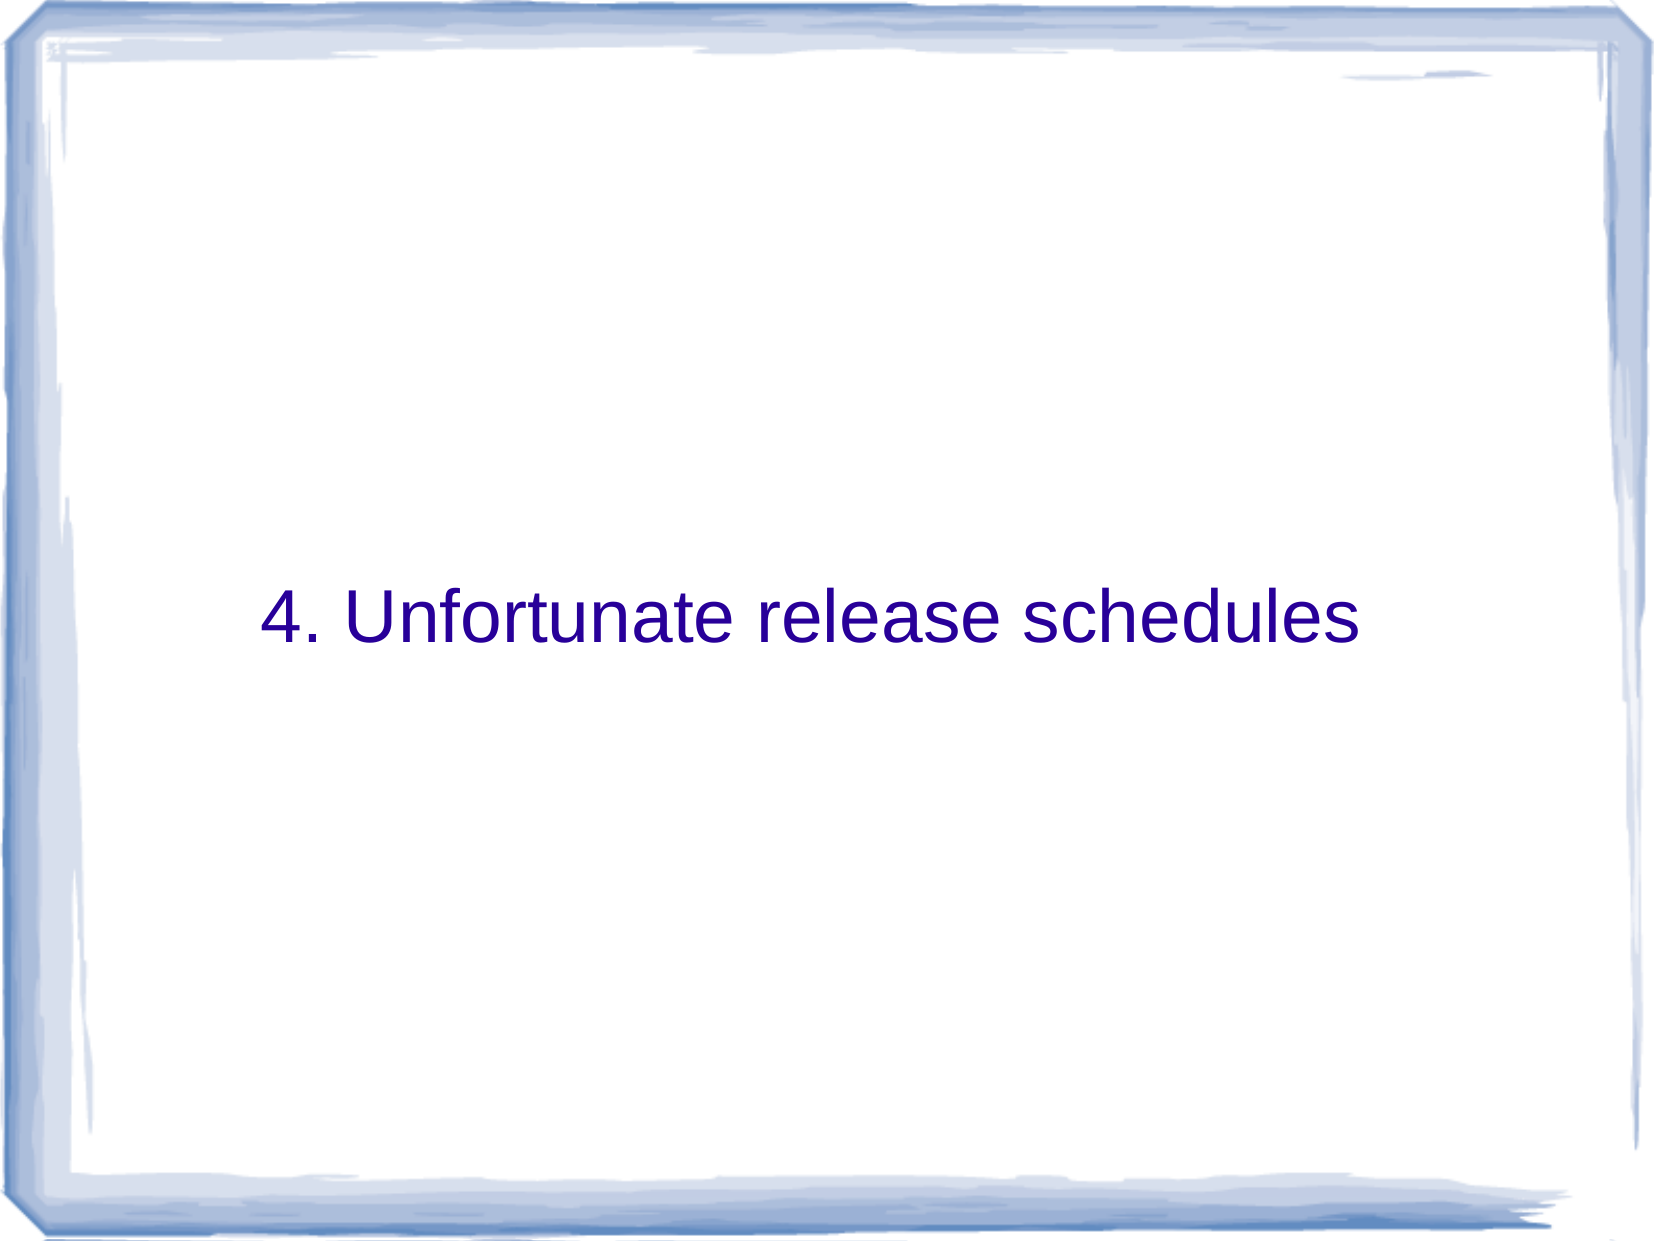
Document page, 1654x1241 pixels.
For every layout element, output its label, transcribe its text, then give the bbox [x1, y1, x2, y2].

title 4. Unfortunate release schedules [84, 520, 1538, 713]
picture [0, 0, 1654, 1241]
